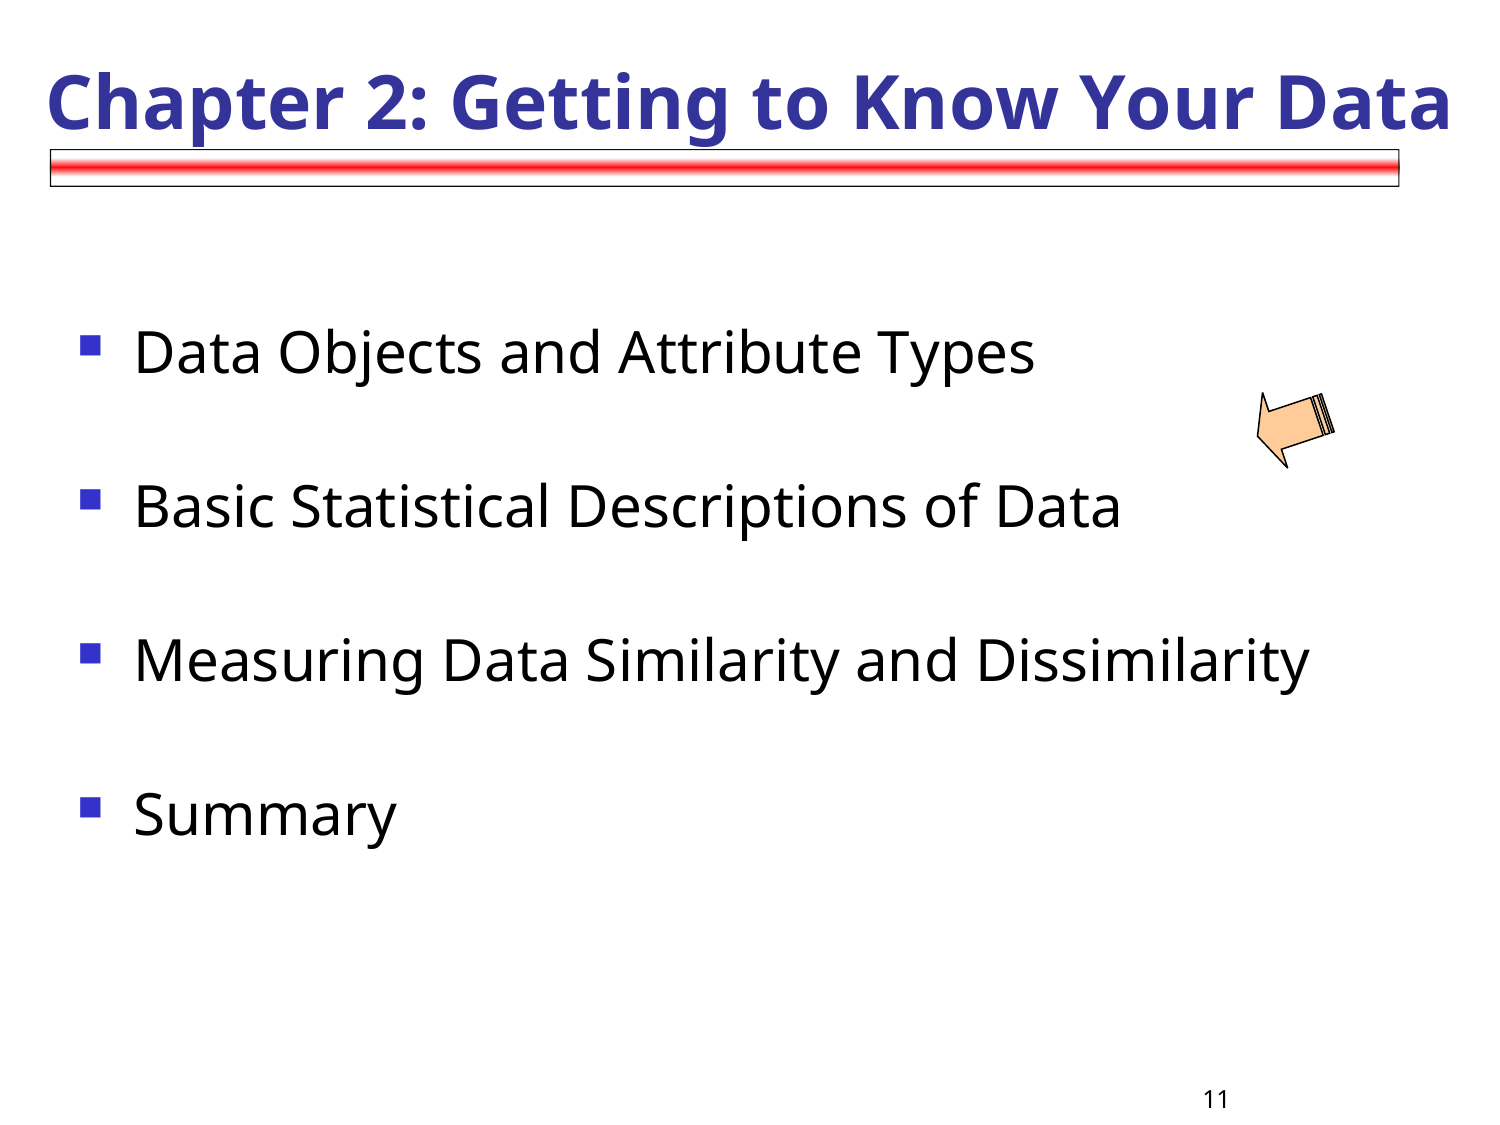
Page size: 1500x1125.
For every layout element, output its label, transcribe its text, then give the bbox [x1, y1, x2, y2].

text_box [1257, 392, 1335, 469]
list Data Objects and Attribute Types Basic Statistical Descriptions of Data Measuring Data Similarity and Dissimilarity Summary [62, 237, 1438, 1026]
title Chapter 2: Getting to Know Your Data [24, 2, 1476, 198]
text_box <number> [1187, 1062, 1500, 1125]
